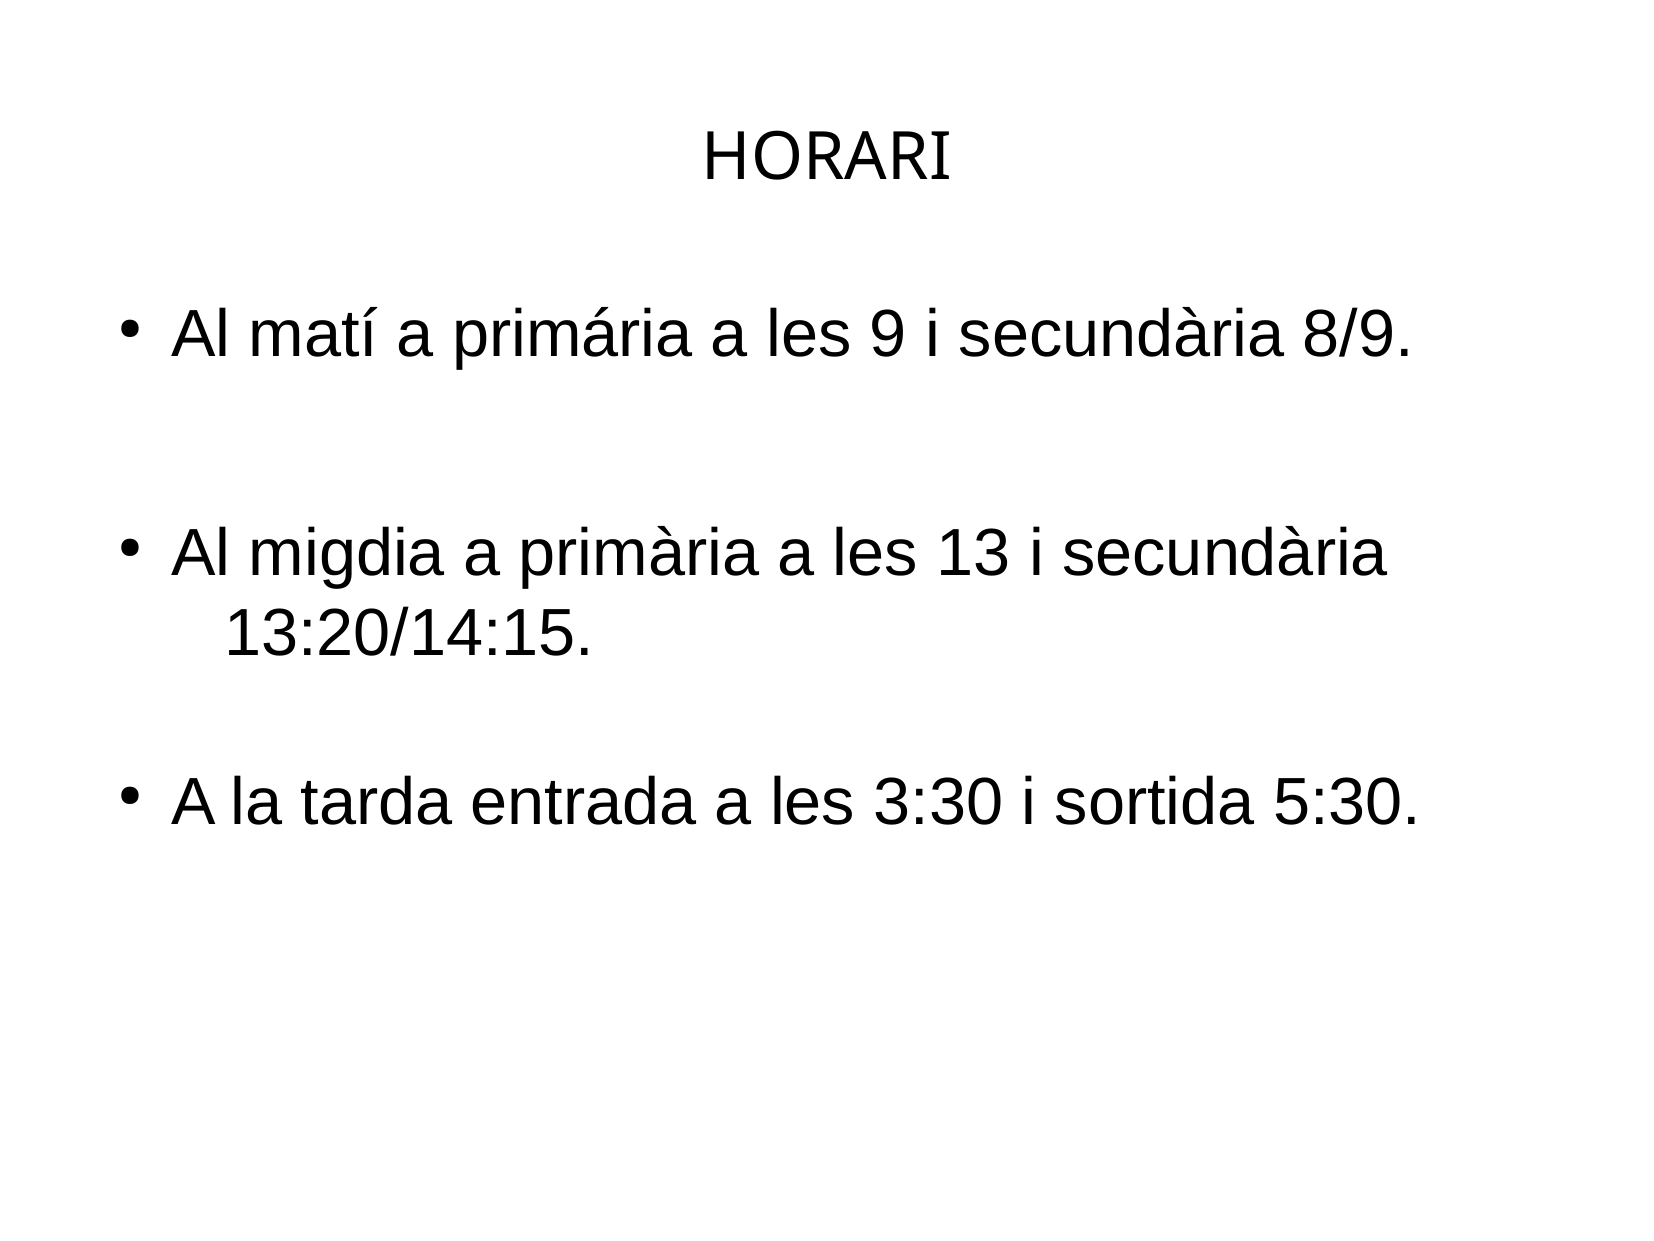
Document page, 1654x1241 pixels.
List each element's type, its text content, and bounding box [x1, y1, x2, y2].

list Al matí a primária a les 9 i secundària 8/9. Al migdia a primària a les 13 i secundària 13:20/14:15. A la tarda entrada a les 3:30 i sortida 5:30. [82, 290, 1571, 1109]
title HORARI [82, 49, 1571, 257]
